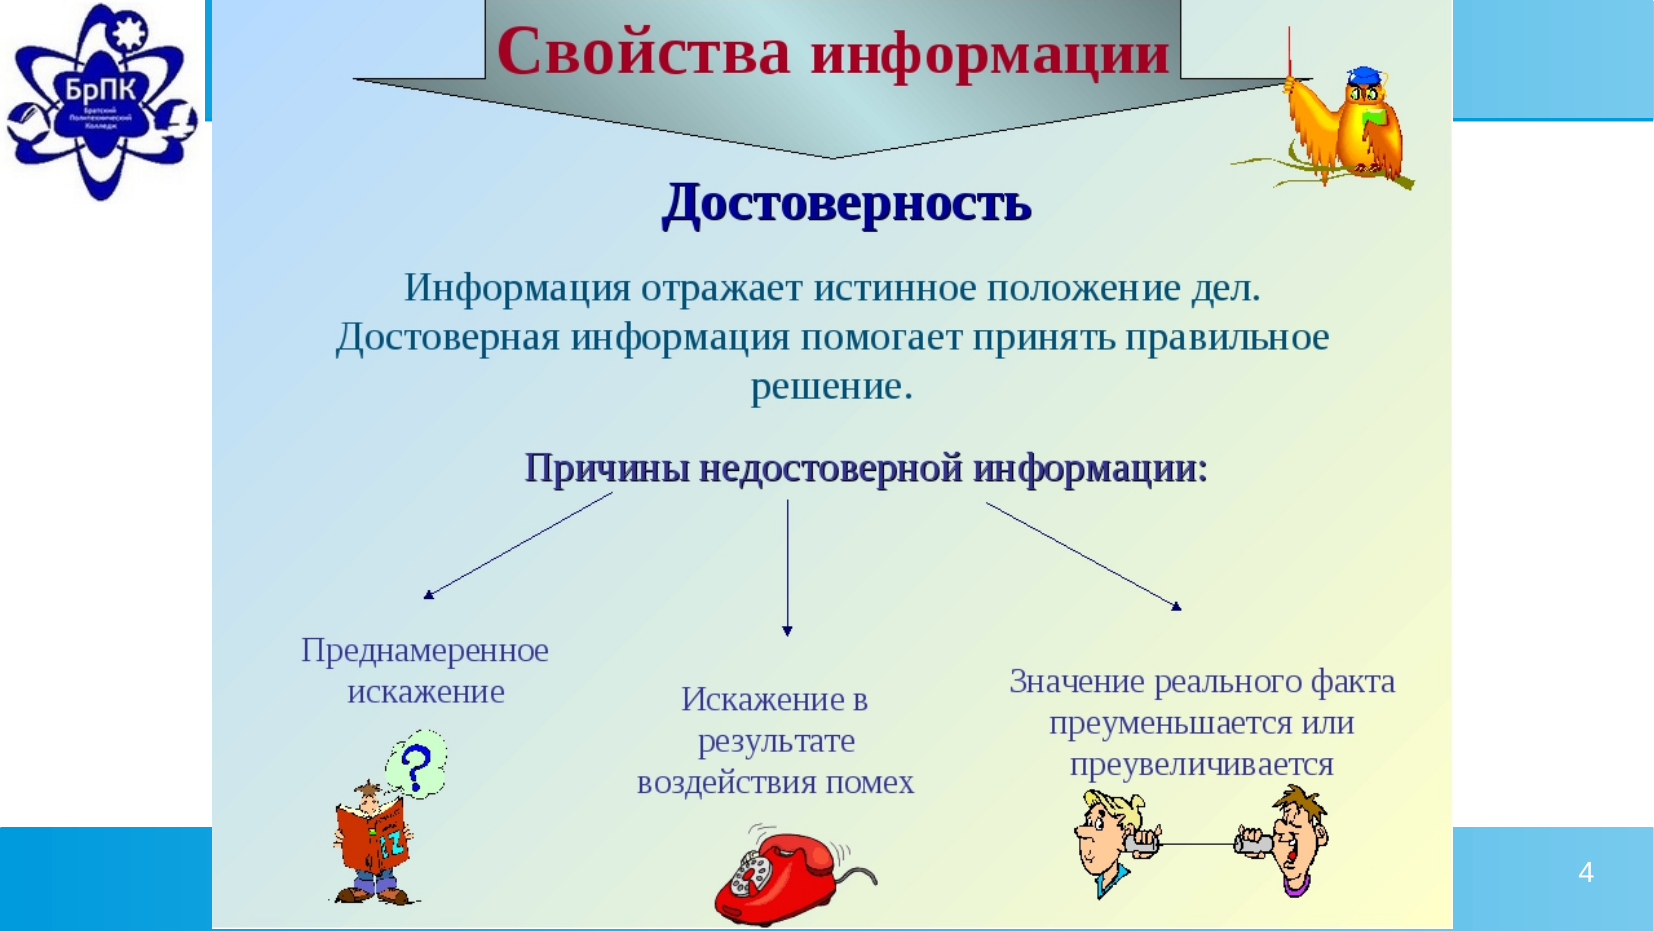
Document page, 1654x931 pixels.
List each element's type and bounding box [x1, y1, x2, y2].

picture [0, 0, 205, 205]
picture [212, 0, 1453, 929]
